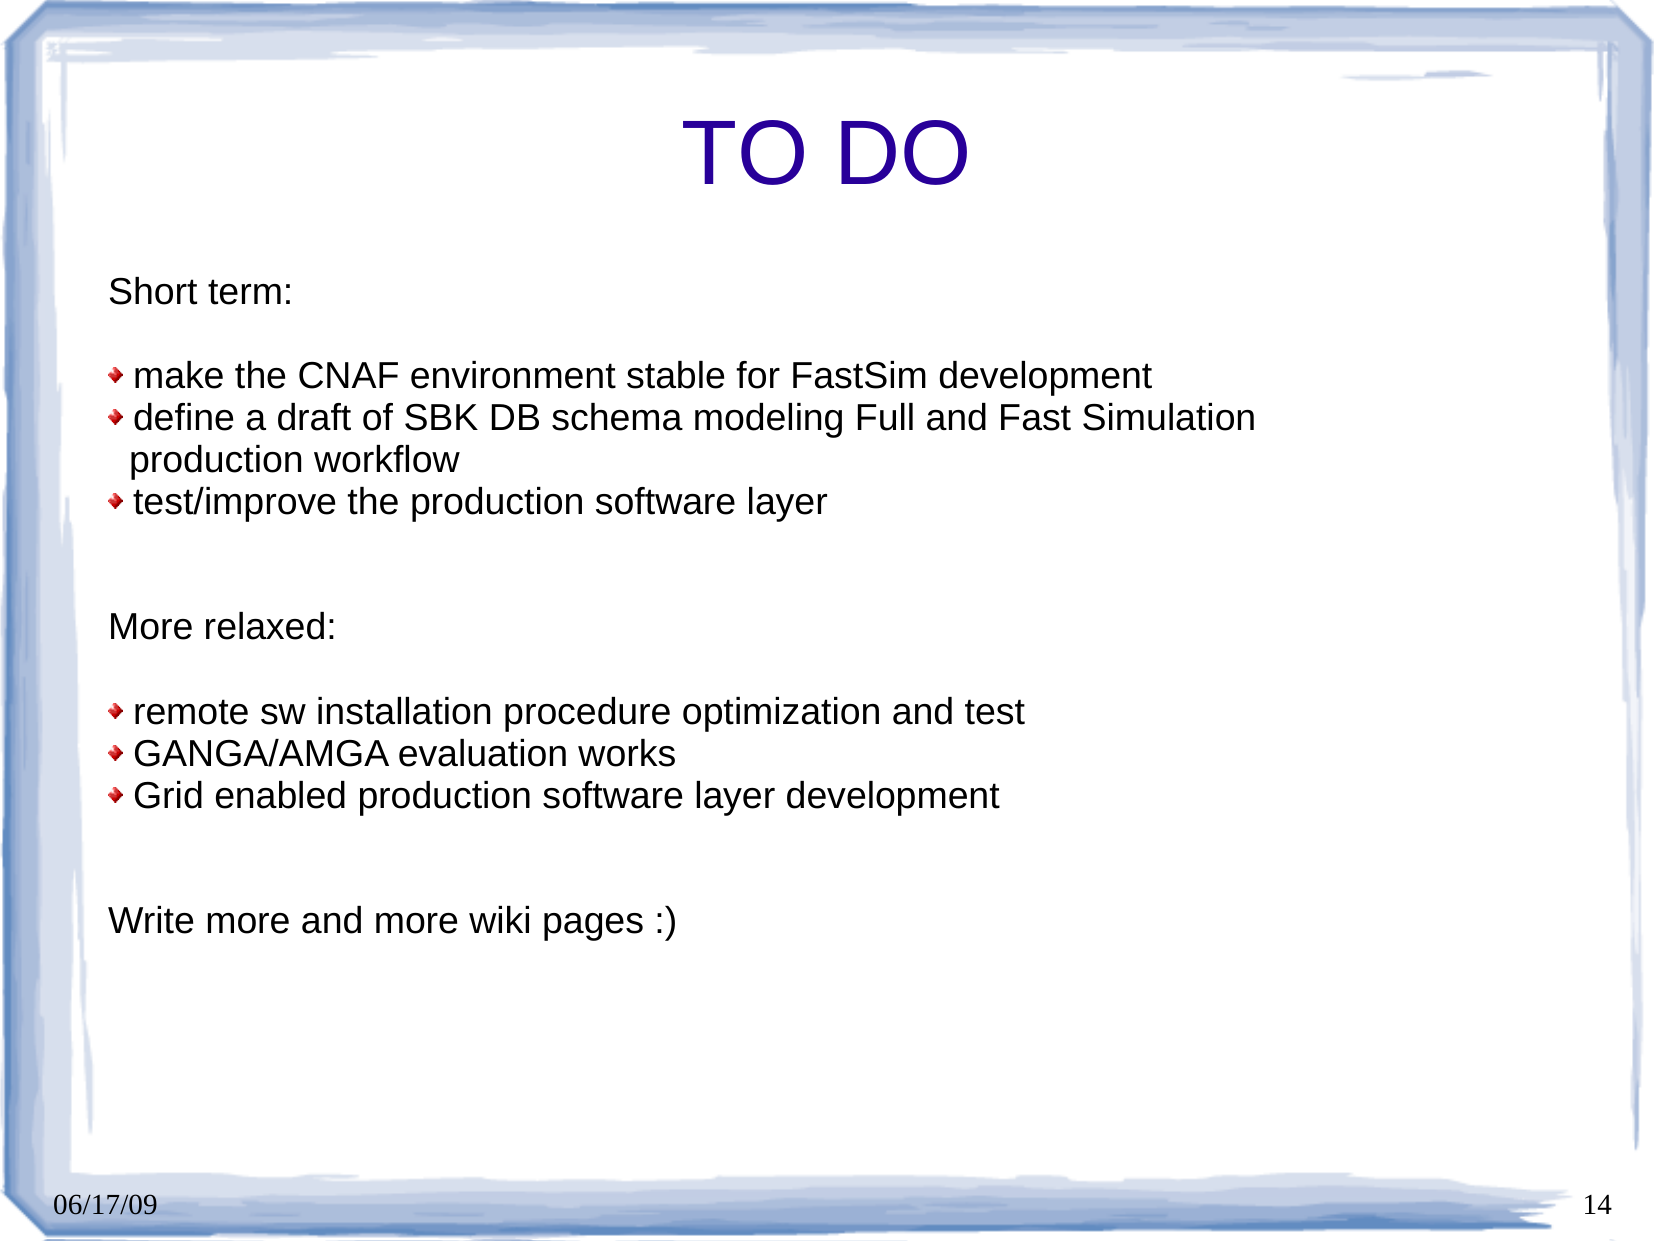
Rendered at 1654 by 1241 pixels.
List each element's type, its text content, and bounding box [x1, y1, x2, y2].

text_box Short term: make the CNAF environment stable for FastSim development define a draft of SBK DB schema modeling Full and Fast Simulation production workflow test/improve the production software layer More relaxed: remote sw installation procedure optimization and test GANGA/AMGA evaluation works Grid enabled production software layer development Write more and more wiki pages :) [93, 262, 1286, 950]
title TO DO [82, 56, 1571, 250]
picture [0, 0, 1654, 1241]
